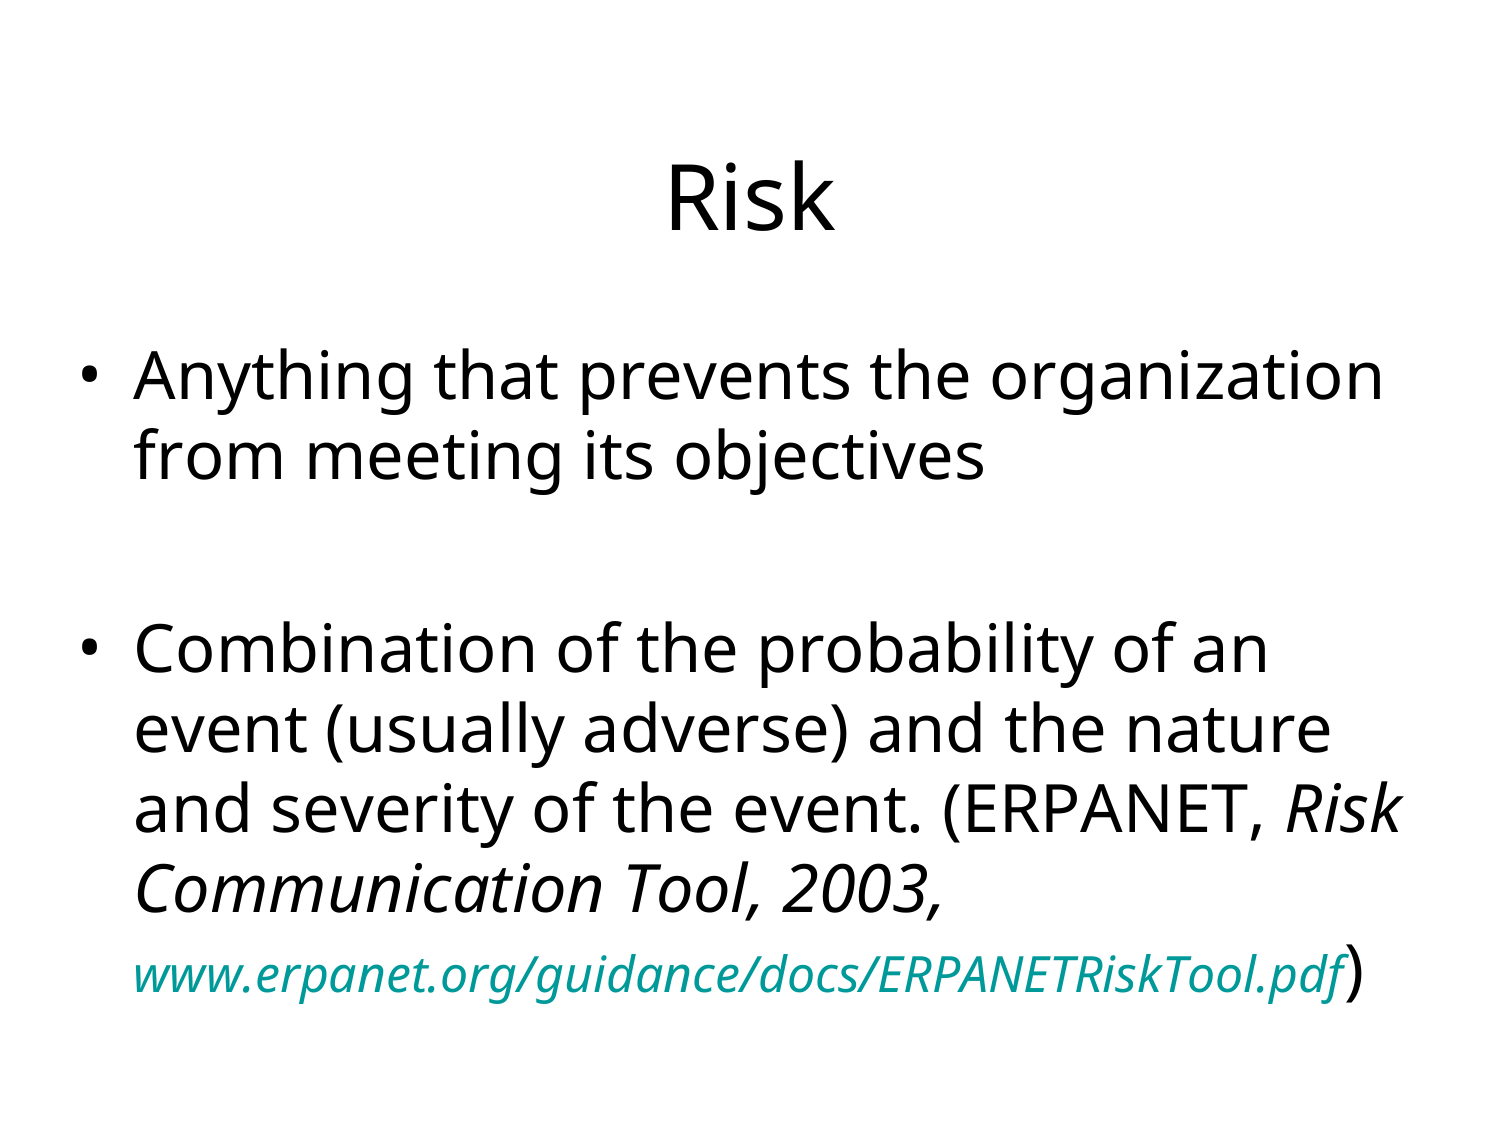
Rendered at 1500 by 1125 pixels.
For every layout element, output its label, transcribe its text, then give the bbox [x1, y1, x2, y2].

list Anything that prevents the organization from meeting its objectives Combination of the probability of an event (usually adverse) and the nature and severity of the event. (ERPANET, Risk Communication Tool, 2003, www.erpanet.org/guidance/docs/ERPANETRiskTool.pdf) [62, 324, 1438, 1088]
title Risk [112, 99, 1388, 288]
